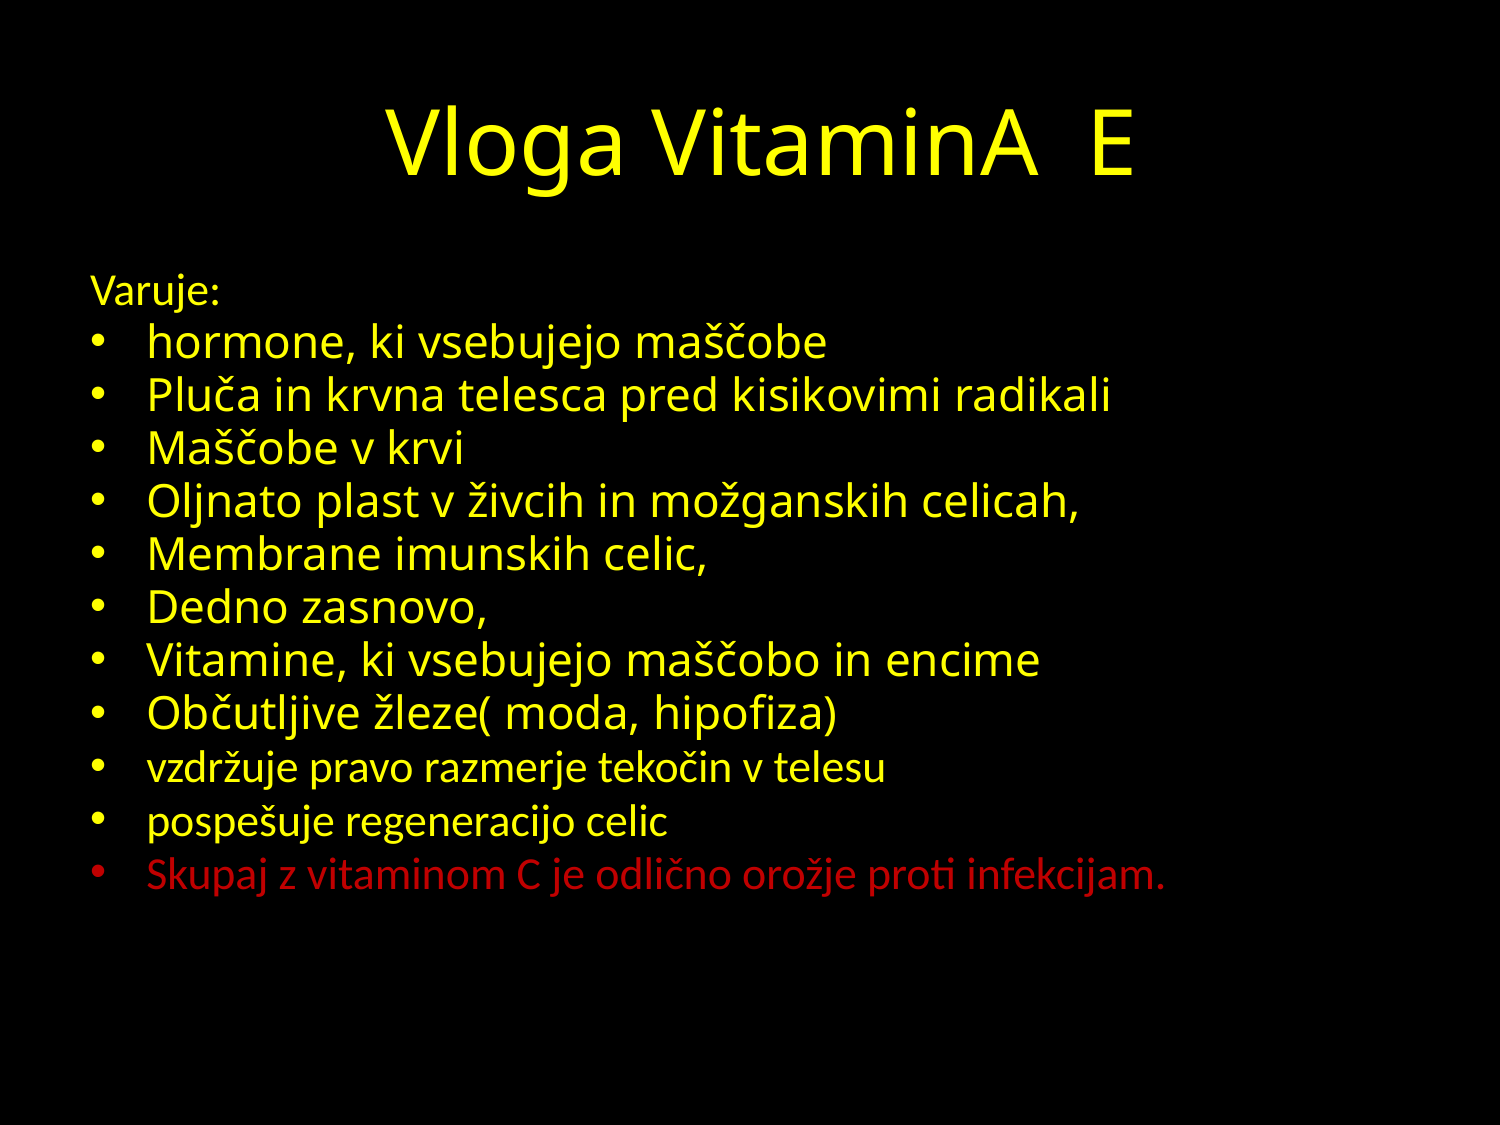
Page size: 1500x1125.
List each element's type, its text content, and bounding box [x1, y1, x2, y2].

list Varuje: hormone, ki vsebujejo maščobe Pluča in krvna telesca pred kisikovimi radikali Maščobe v krvi Oljnato plast v živcih in možganskih celicah, Membrane imunskih celic, Dedno zasnovo, Vitamine, ki vsebujejo maščobo in encime Občutljive žleze( moda, hipofiza) vzdržuje pravo razmerje tekočin v telesu pospešuje regeneracijo celic Skupaj z vitaminom C je odlično orožje proti infekcijam. [75, 262, 1425, 1005]
title Vloga VitaminA E [75, 45, 1425, 233]
